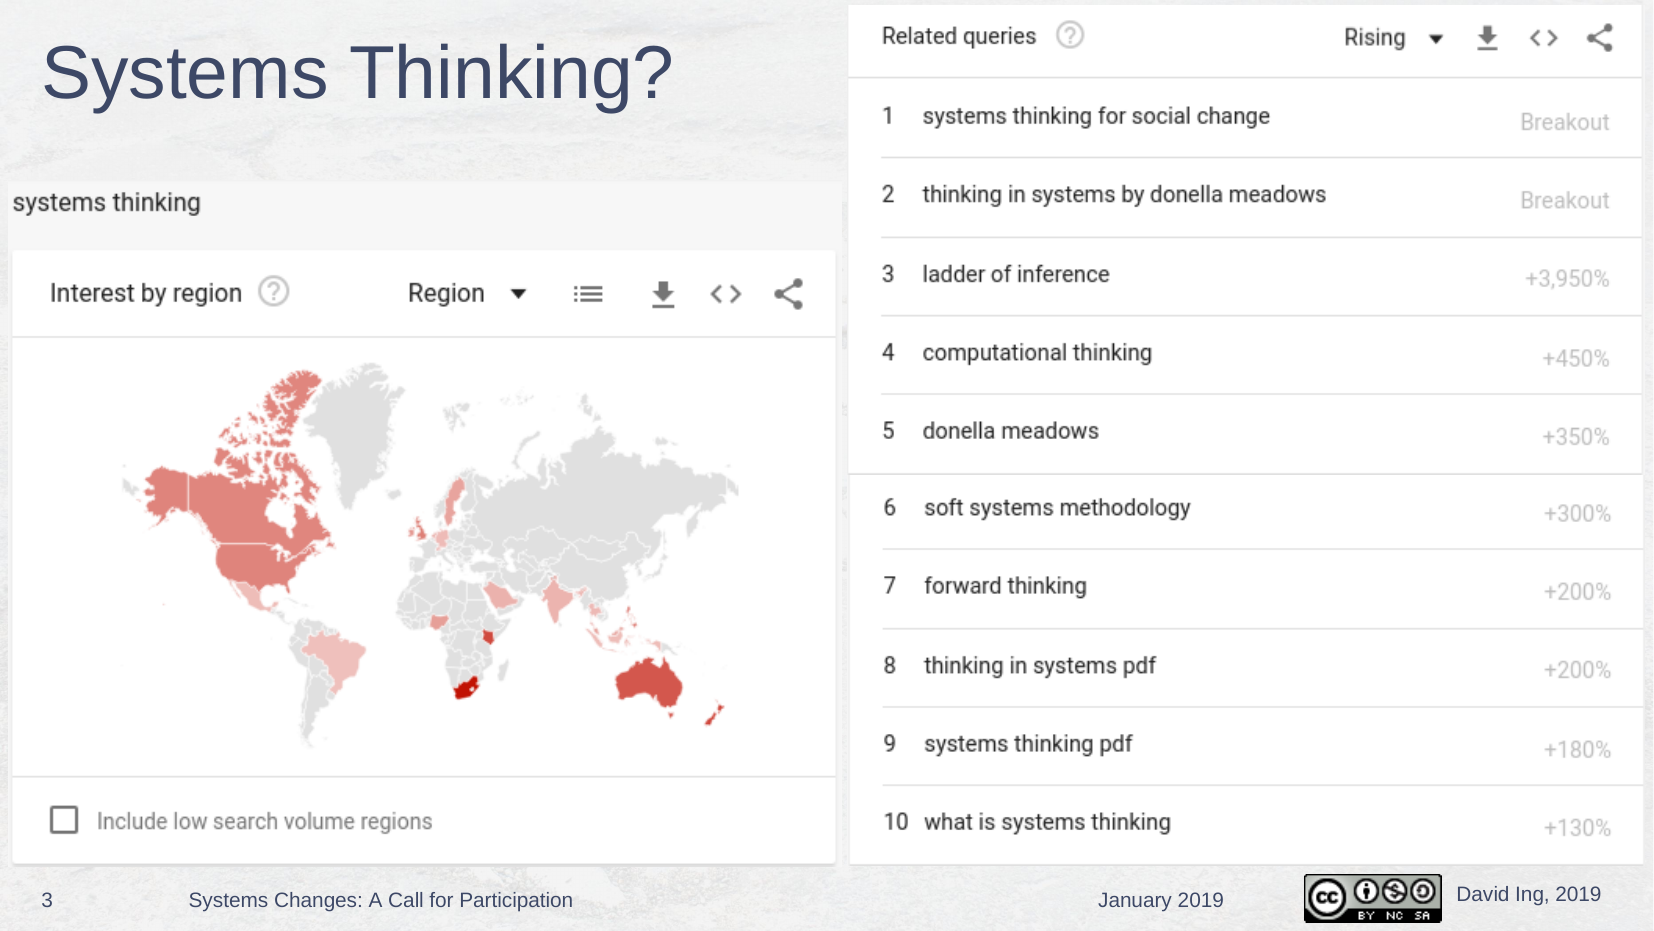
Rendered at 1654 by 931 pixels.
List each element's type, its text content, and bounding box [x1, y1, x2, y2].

picture [0, 0, 1654, 931]
title Systems Thinking? [41, 30, 1613, 126]
